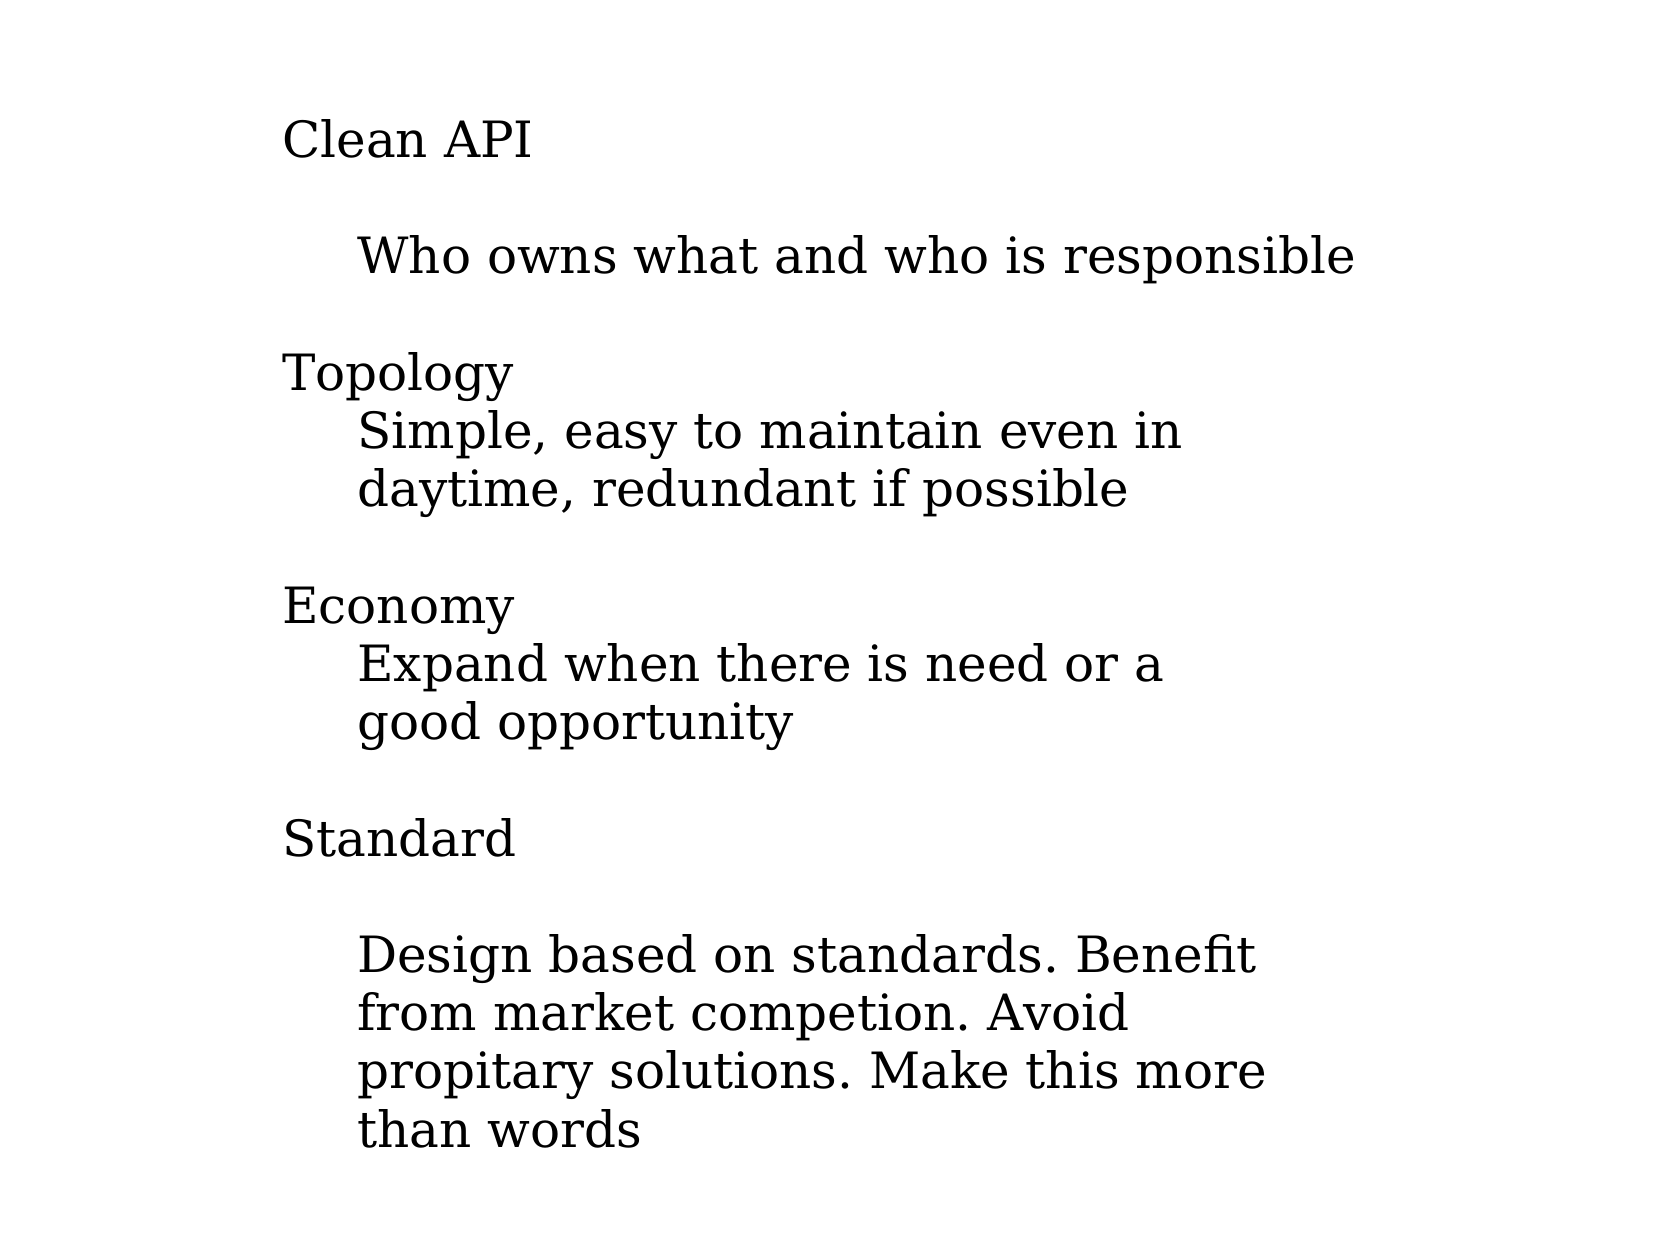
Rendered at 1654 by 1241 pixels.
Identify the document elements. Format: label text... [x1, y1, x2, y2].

text_box Clean API Who owns what and who is responsible Topology Simple, easy to maintain even in daytime, redundant if possible Economy Expand when there is need or a good opportunity Standard Design based on standards. Benefit from market competion. Avoid propitary solutions. Make this more than words [282, 110, 1392, 1218]
